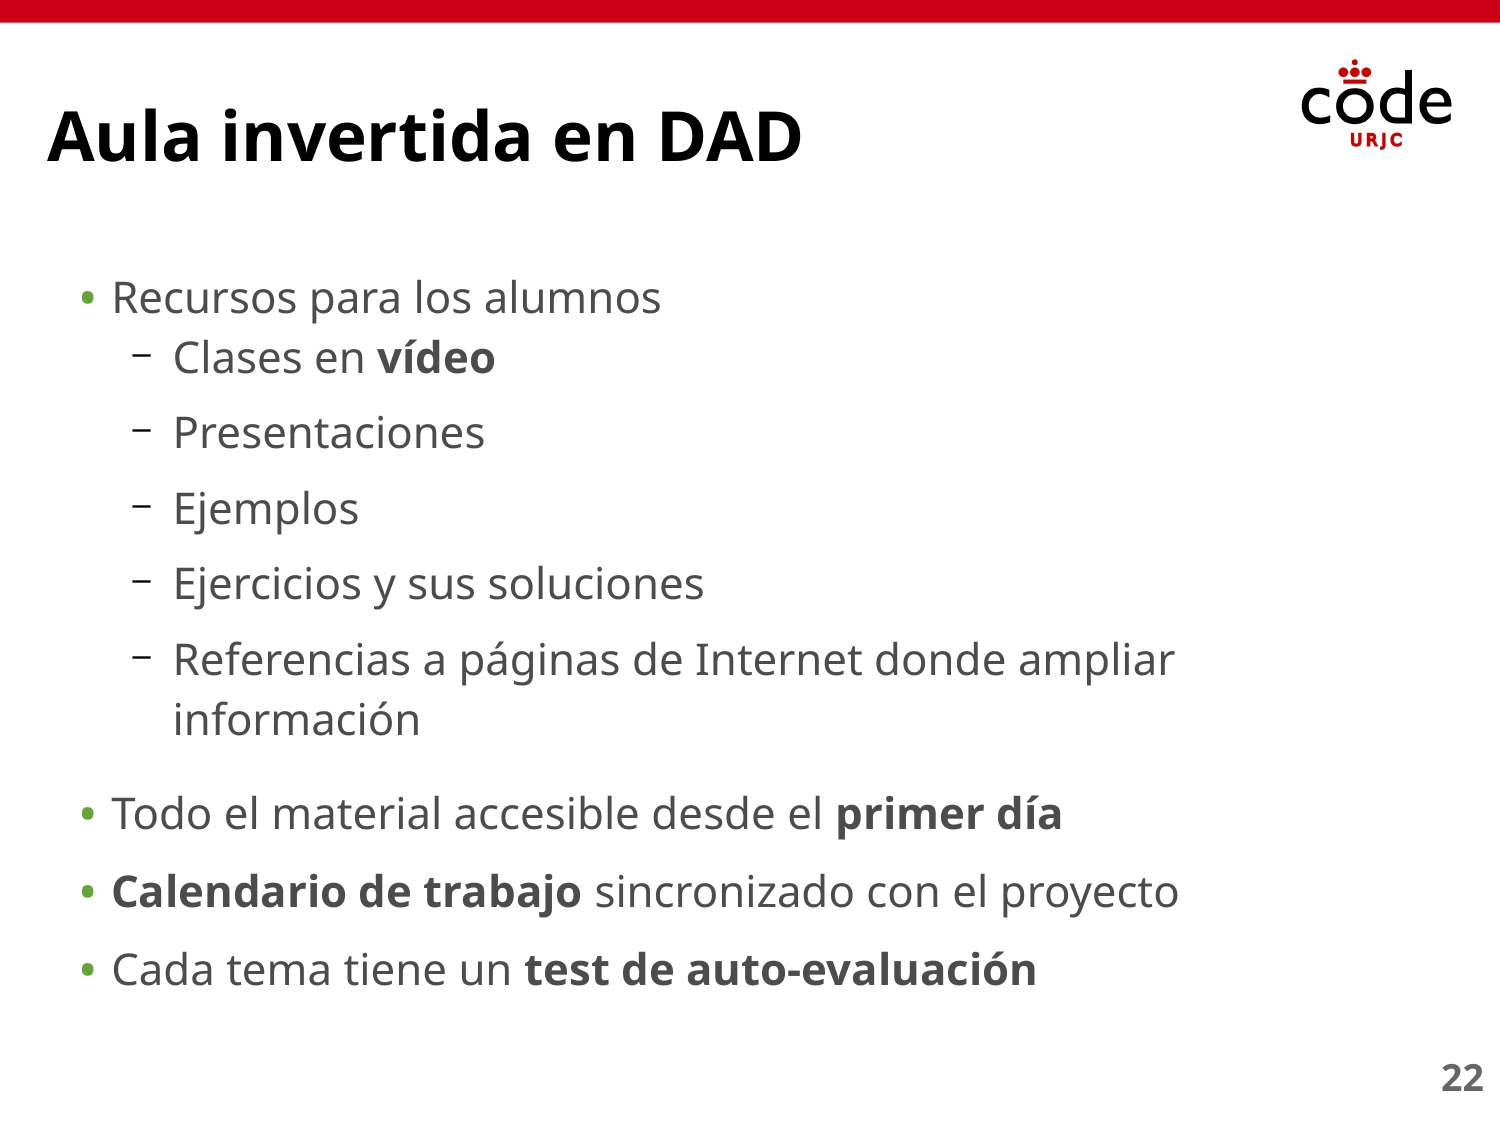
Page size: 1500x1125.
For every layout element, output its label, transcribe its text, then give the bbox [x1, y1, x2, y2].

title Aula invertida en DAD [32, 79, 1383, 189]
list Recursos para los alumnos Clases en vídeo Presentaciones Ejemplos Ejercicios y sus soluciones Referencias a páginas de Internet donde ampliar información Todo el material accesible desde el primer día Calendario de trabajo sincronizado con el proyecto Cada tema tiene un test de auto-evaluación [51, 259, 1436, 1013]
picture [1284, 50, 1468, 161]
